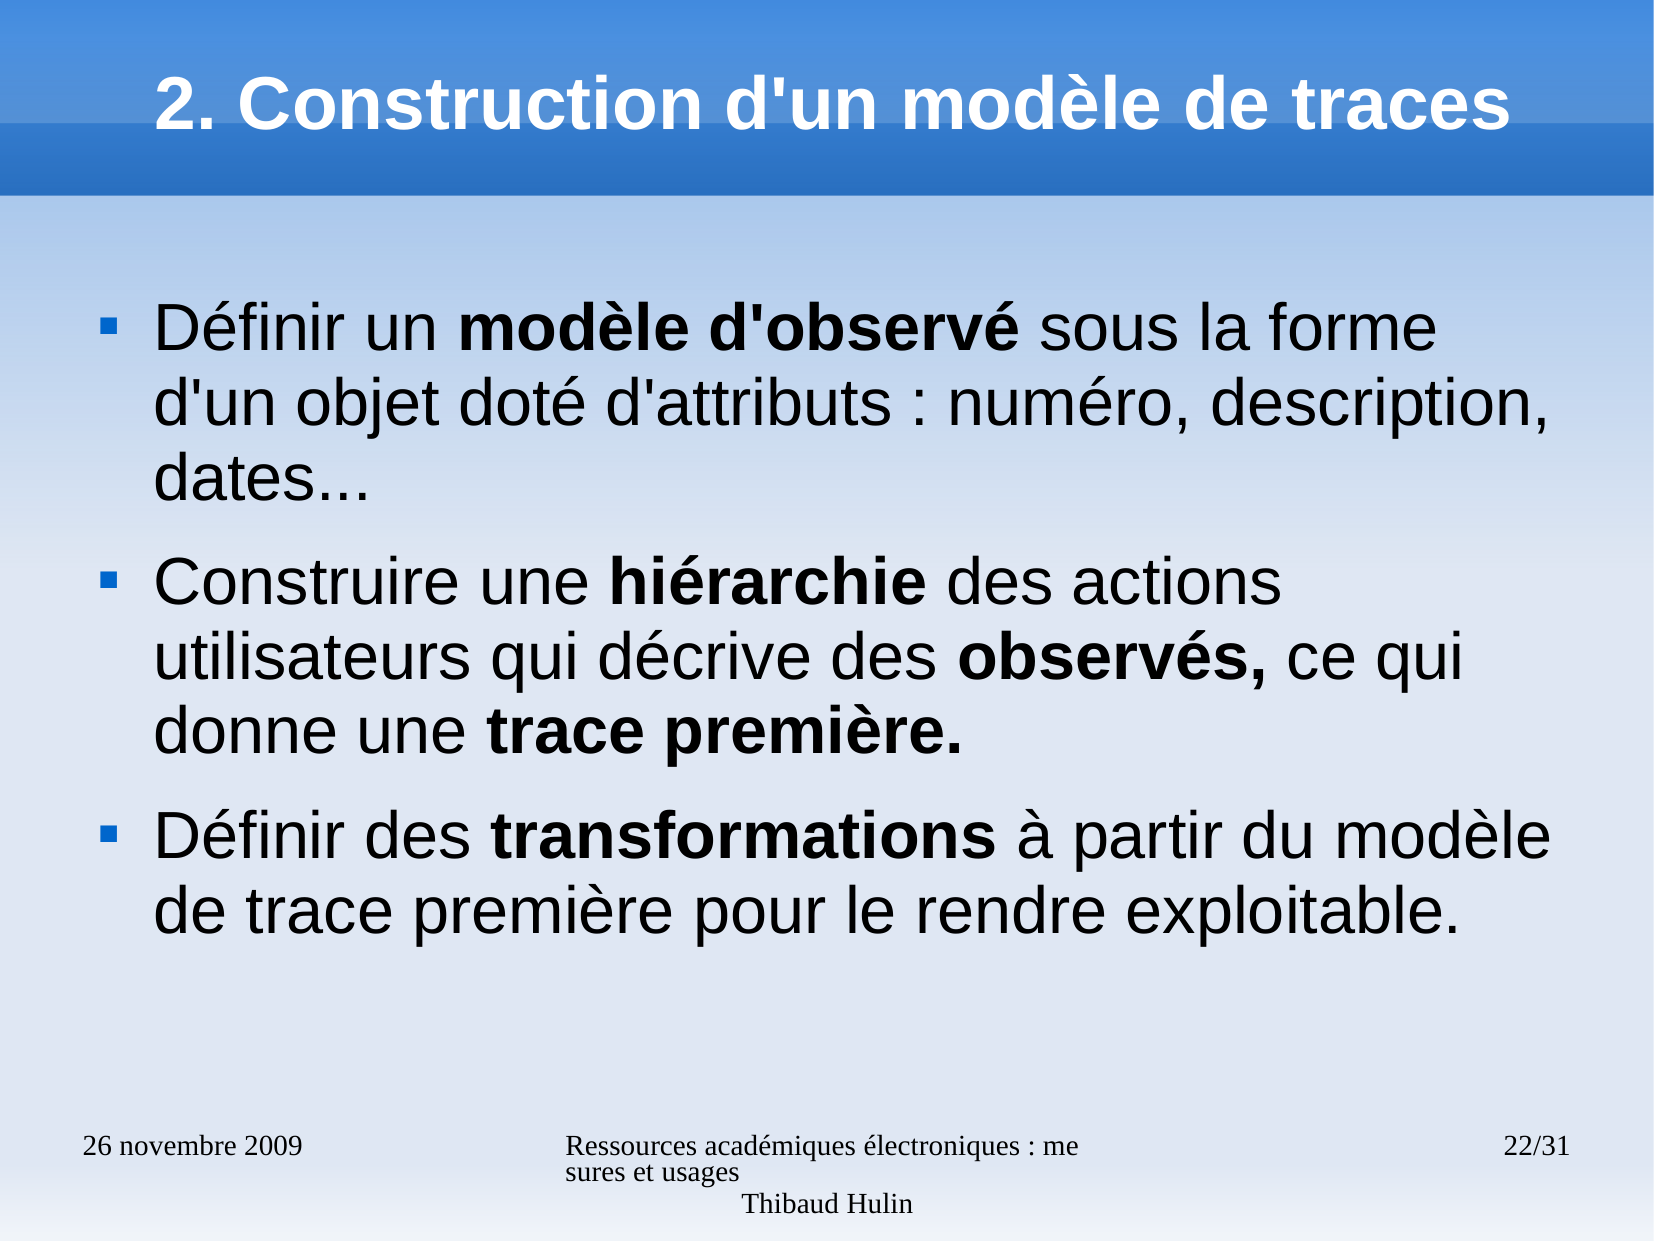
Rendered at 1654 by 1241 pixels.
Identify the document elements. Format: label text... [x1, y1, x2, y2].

title 2. Construction d'un modèle de traces [76, 7, 1565, 200]
picture [0, 0, 1654, 1241]
list Définir un modèle d'observé sous la forme d'un objet doté d'attributs : numéro, description, dates... Construire une hiérarchie des actions utilisateurs qui décrive des observés, ce qui donne une trace première. Définir des transformations à partir du modèle de trace première pour le rendre exploitable. [82, 290, 1571, 1094]
